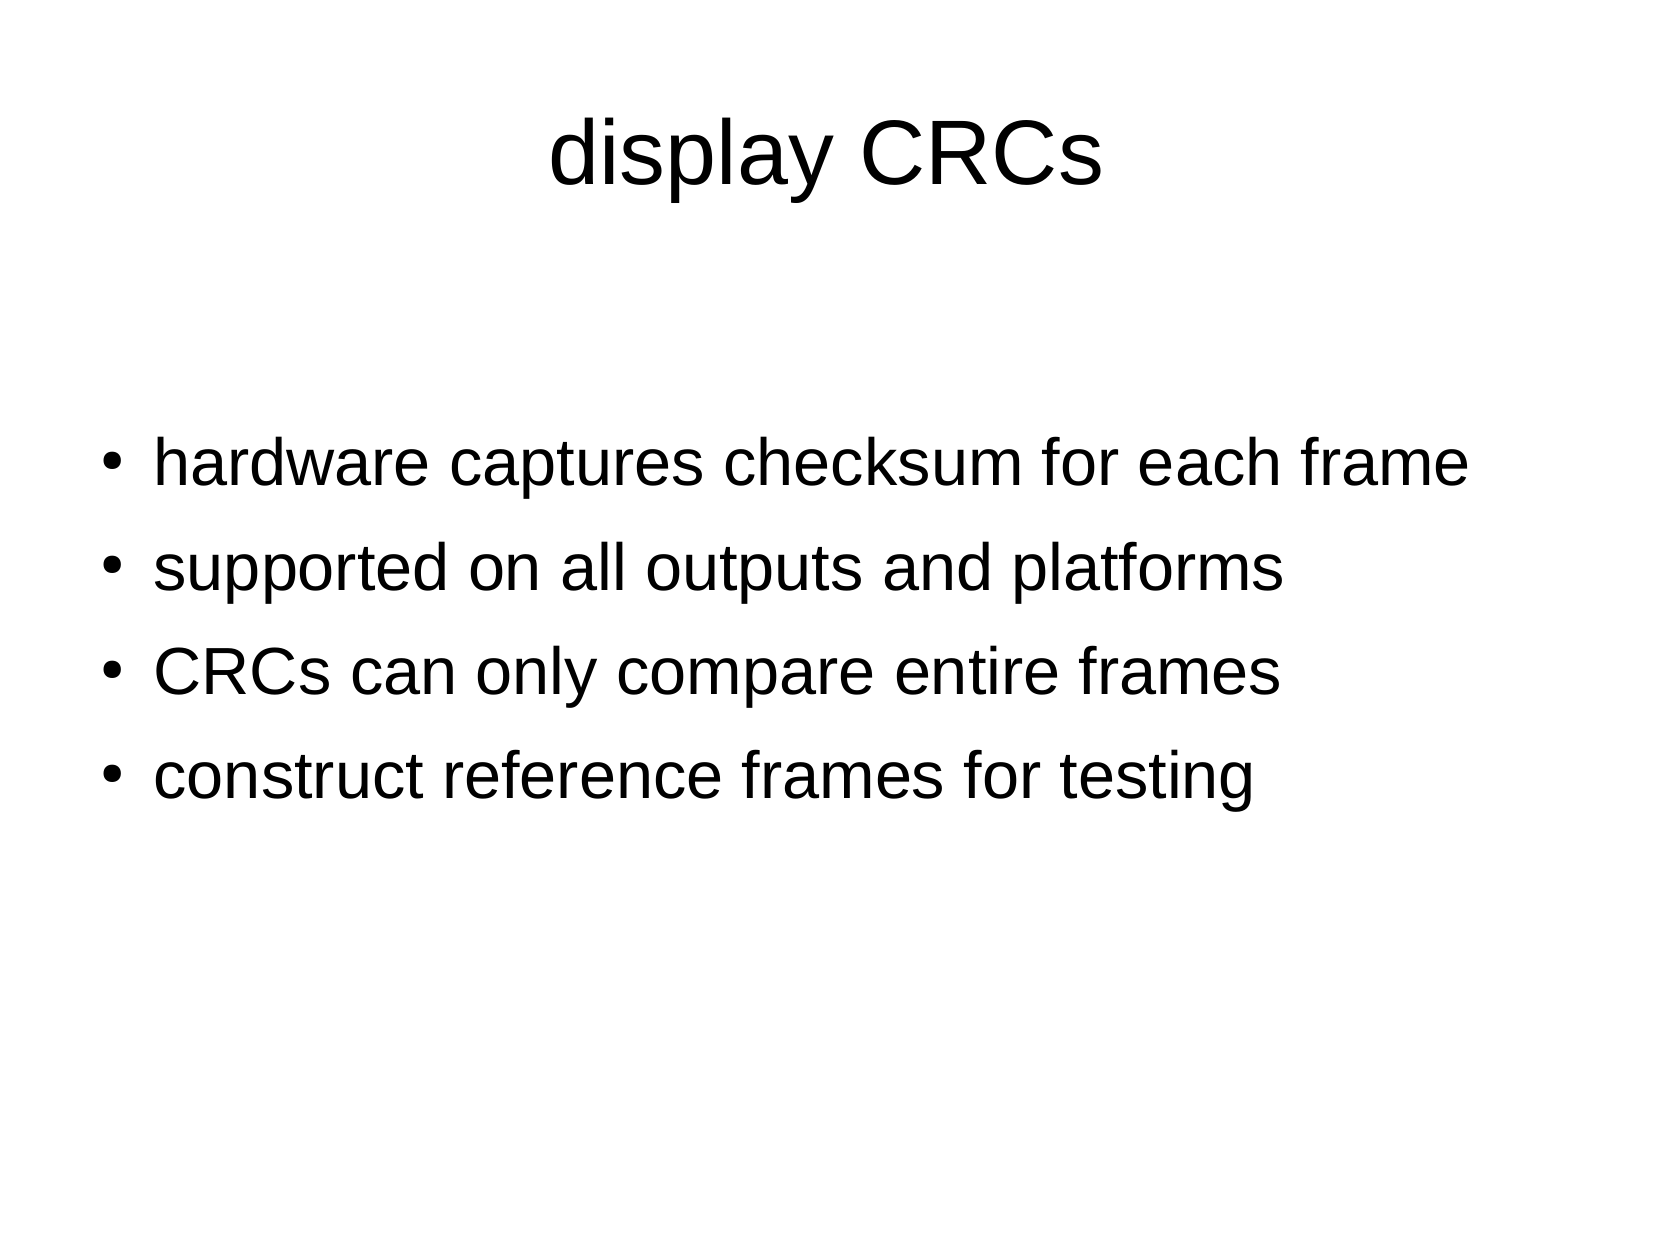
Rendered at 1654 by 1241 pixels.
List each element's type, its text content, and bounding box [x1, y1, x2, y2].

list hardware captures checksum for each frame supported on all outputs and platforms CRCs can only compare entire frames construct reference frames for testing [82, 425, 1571, 1015]
title display CRCs [82, 49, 1571, 257]
